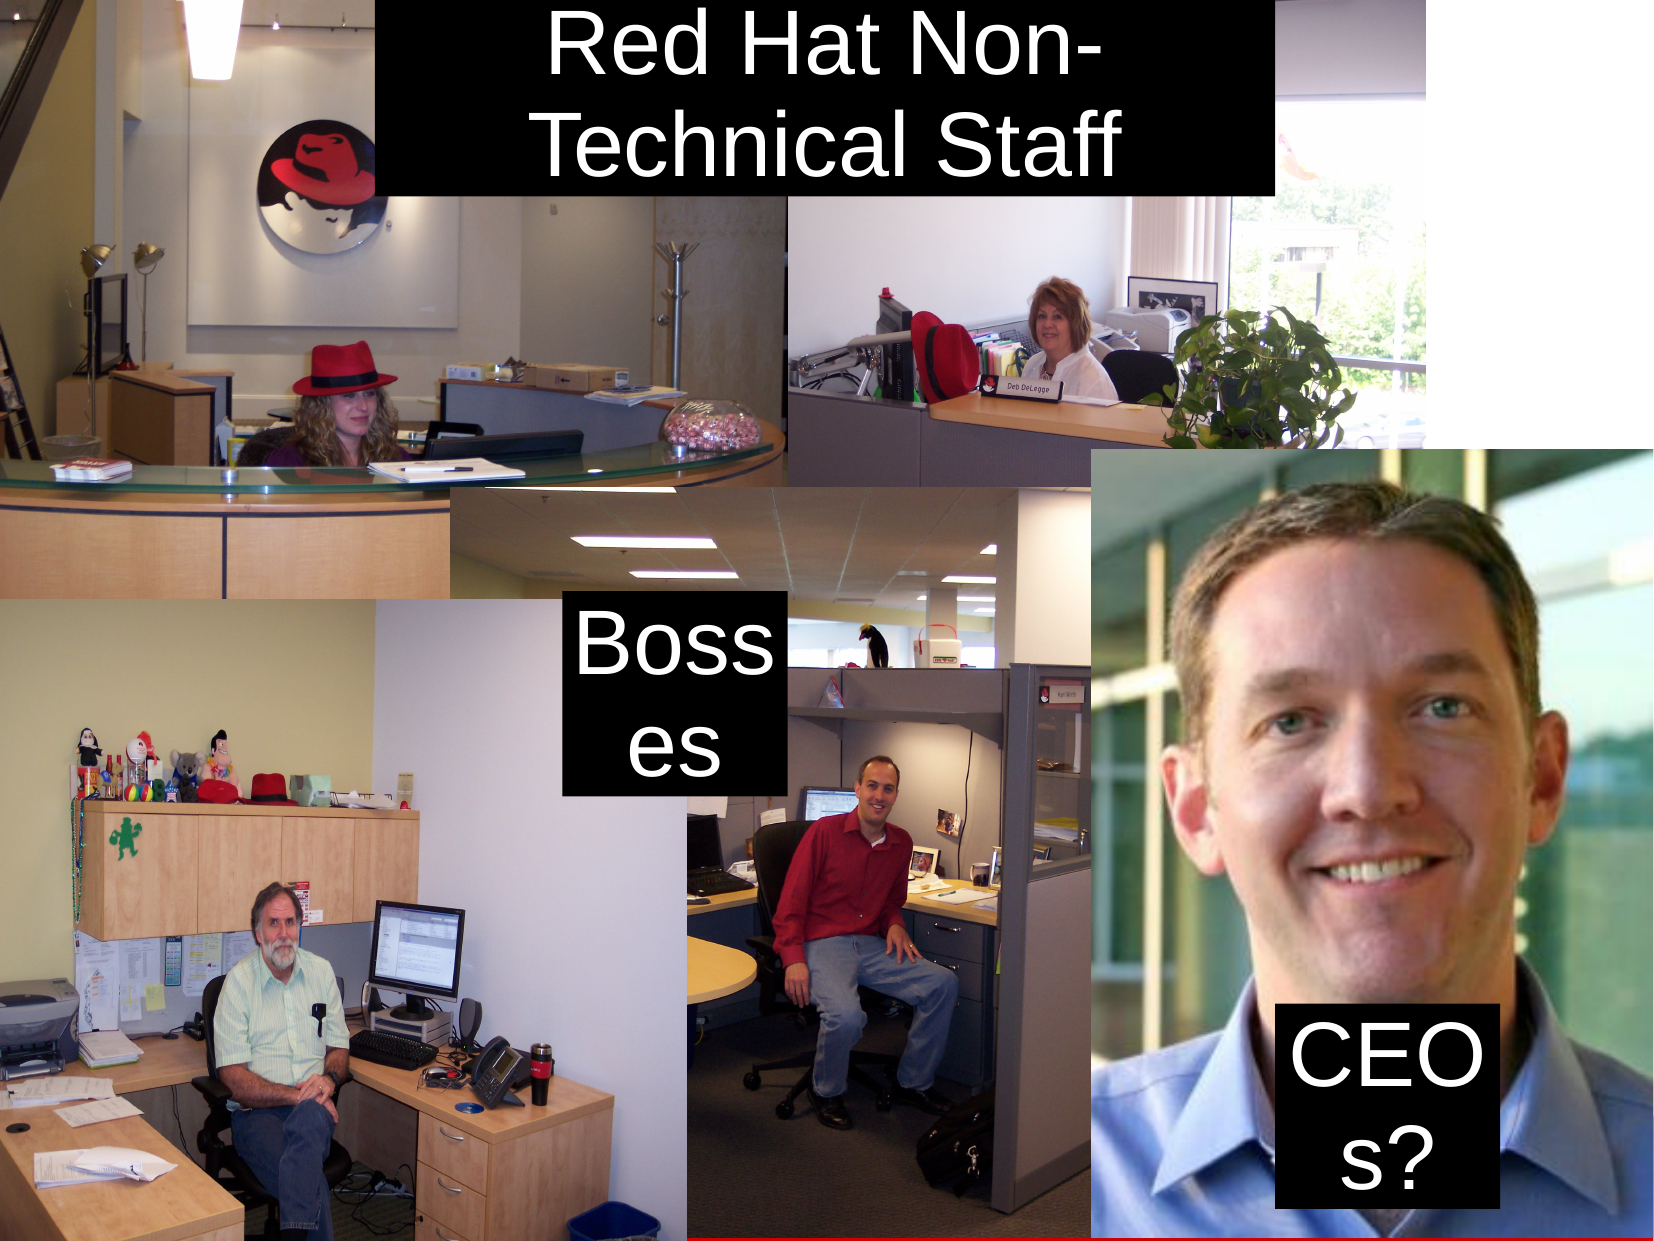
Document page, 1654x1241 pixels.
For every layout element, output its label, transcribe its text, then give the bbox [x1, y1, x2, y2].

title Bosses [562, 591, 788, 797]
title CEOs? [1275, 1003, 1501, 1209]
title Red Hat Non-Technical Staff [374, 0, 1276, 197]
picture [0, 0, 1654, 1241]
